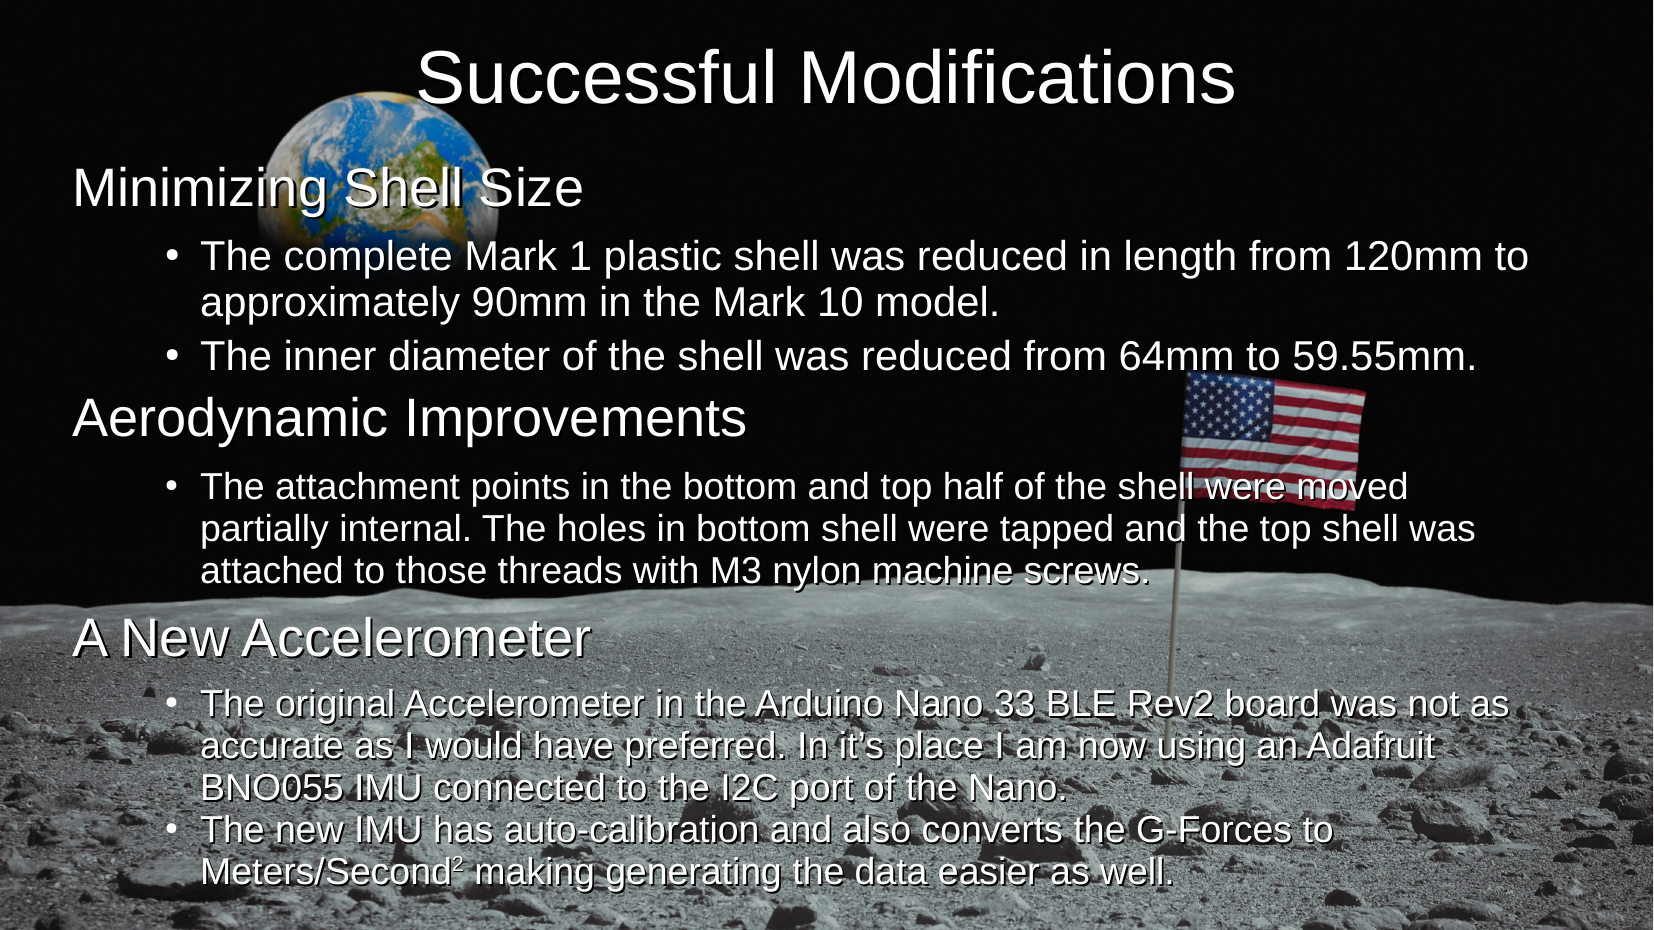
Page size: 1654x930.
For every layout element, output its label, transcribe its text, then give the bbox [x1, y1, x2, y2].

text_box Aerodynamic Improvements [57, 379, 1313, 563]
text_box Minimizing Shell Size [57, 149, 713, 226]
picture [0, 0, 1654, 930]
text_box The complete Mark 1 plastic shell was reduced in length from 120mm to approximately 90mm in the Mark 10 model. The inner diameter of the shell was reduced from 64mm to 59.55mm. [150, 225, 1576, 387]
title Successful Modifications [82, 0, 1571, 156]
text_box A New Accelerometer [57, 600, 713, 676]
text_box The original Accelerometer in the Arduino Nano 33 BLE Rev2 board was not as accurate as I would have preferred. In it’s place I am now using an Adafruit BNO055 IMU connected to the I2C port of the Nano. The new IMU has auto-calibration and also converts the G-Forces to Meters/Second2 making generating the data easier as well. [150, 675, 1538, 901]
text_box The attachment points in the bottom and top half of the shell were moved partially internal. The holes in bottom shell were tapped and the top shell was attached to those threads with M3 nylon machine screws. [150, 458, 1538, 675]
